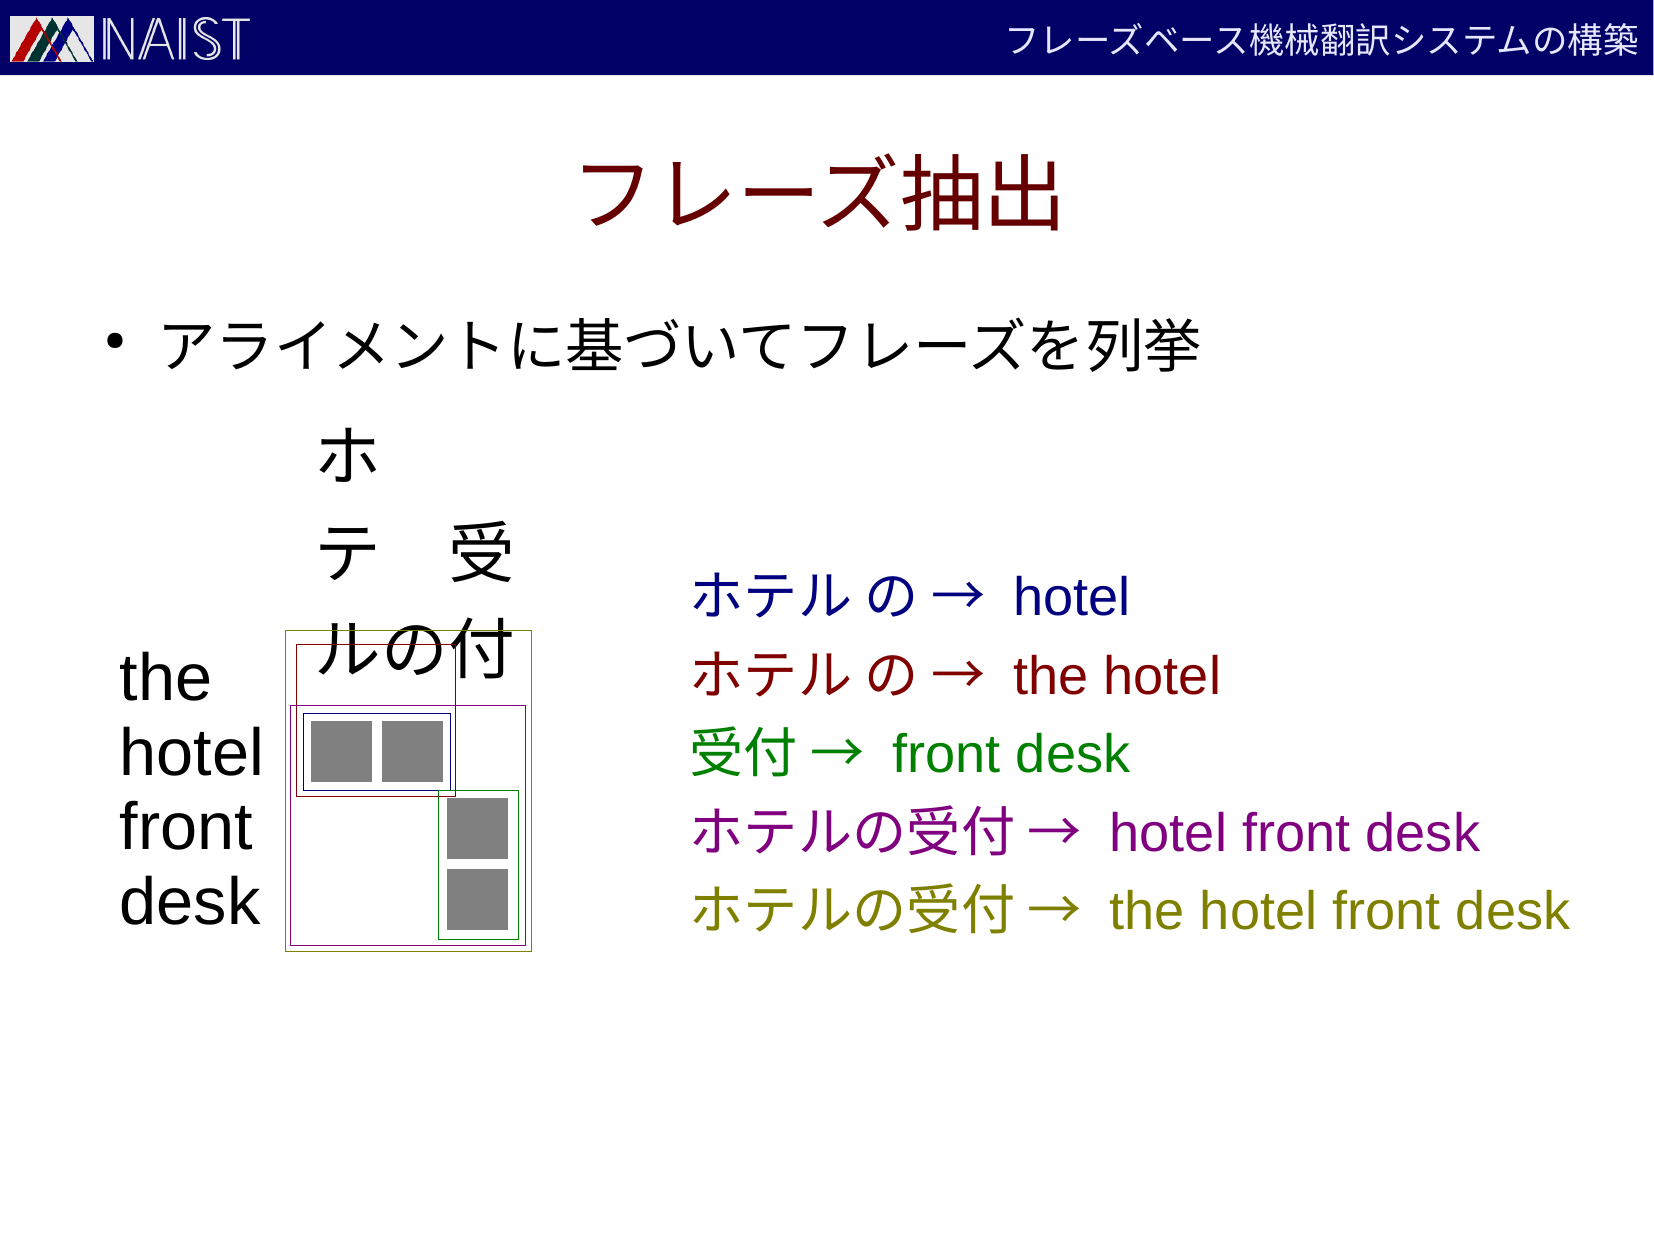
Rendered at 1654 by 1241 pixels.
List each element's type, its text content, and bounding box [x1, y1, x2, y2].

text_box ホ テ 受 ルの付 [300, 395, 530, 630]
text_box [447, 798, 508, 859]
title フレーズ抽出 [75, 92, 1564, 285]
text_box the hotel front desk [105, 632, 280, 947]
text_box ホテル の → hotel ホテル の → the hotel 受付 → front desk ホテルの受付 → hotel front desk ホテルの受付 → the hotel front desk [675, 545, 1587, 878]
text_box [311, 721, 372, 782]
picture [10, 16, 94, 62]
list アライメントに基づいてフレーズを列挙 [86, 300, 1576, 1119]
text_box ホ テ 受 ルの付 [300, 631, 530, 646]
text_box [447, 869, 508, 930]
text_box [382, 721, 443, 782]
picture [102, 17, 251, 60]
